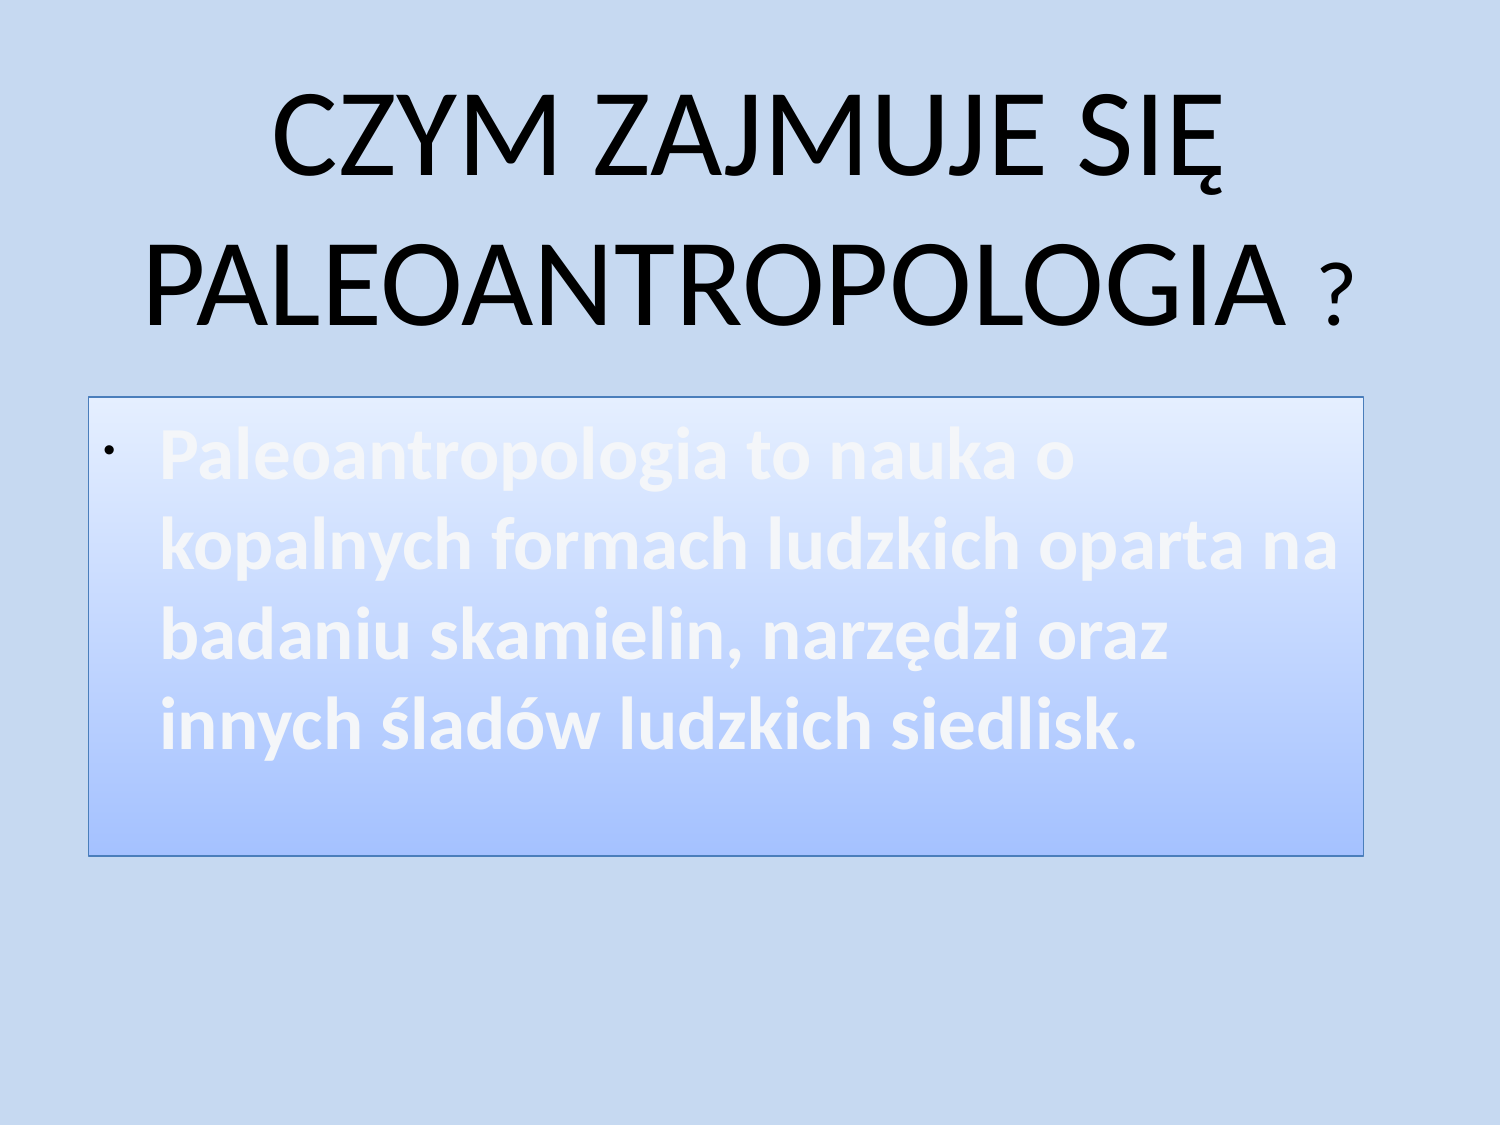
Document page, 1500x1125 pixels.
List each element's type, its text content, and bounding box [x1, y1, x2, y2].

list Paleoantropologia to nauka o kopalnych formach ludzkich oparta na badaniu skamielin, narzędzi oraz innych śladów ludzkich siedlisk. [88, 397, 1364, 856]
title CZYM ZAJMUJE SIĘ PALEOANTROPOLOGIA ? [112, 42, 1388, 267]
